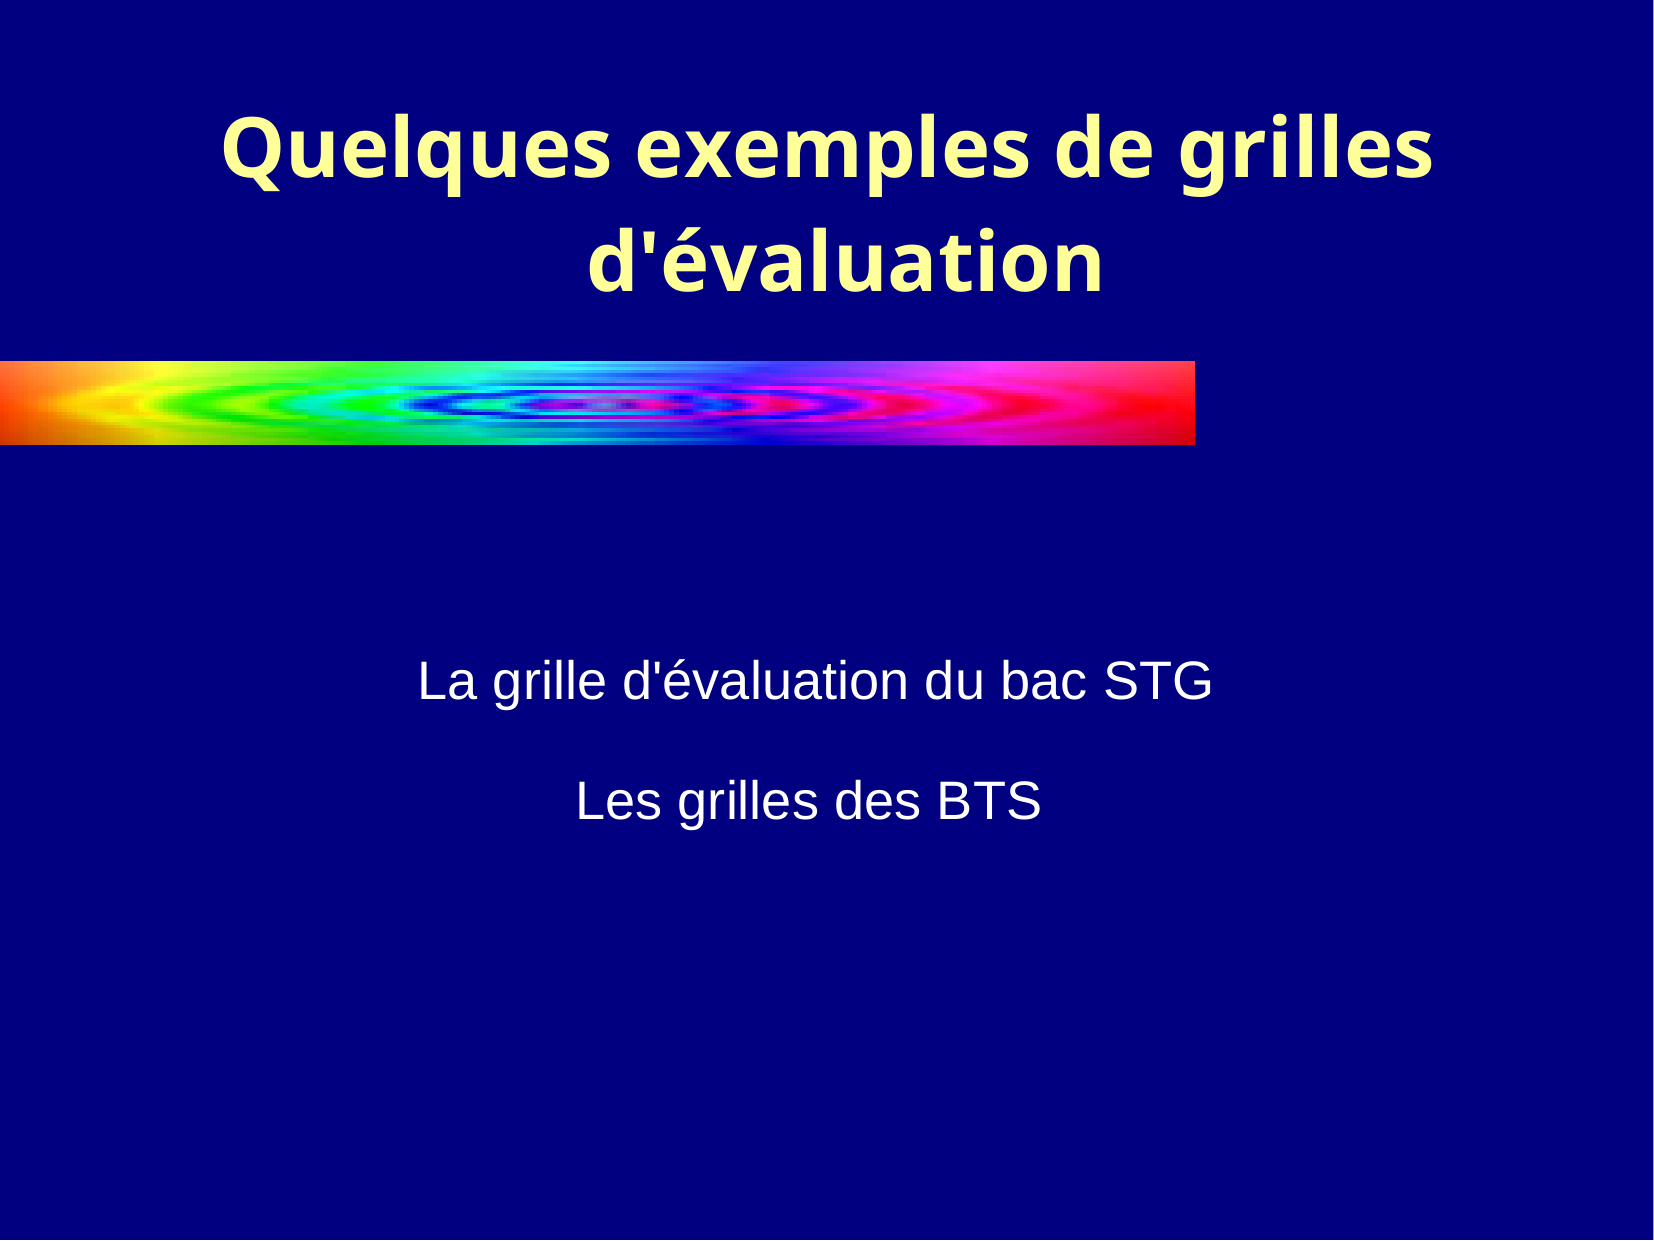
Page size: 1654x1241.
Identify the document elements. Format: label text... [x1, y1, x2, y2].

picture [0, 361, 1195, 445]
title Quelques exemples de grilles d'évaluation [121, 101, 1534, 304]
list La grille d'évaluation du bac STG Les grilles des BTS [118, 620, 1516, 1004]
